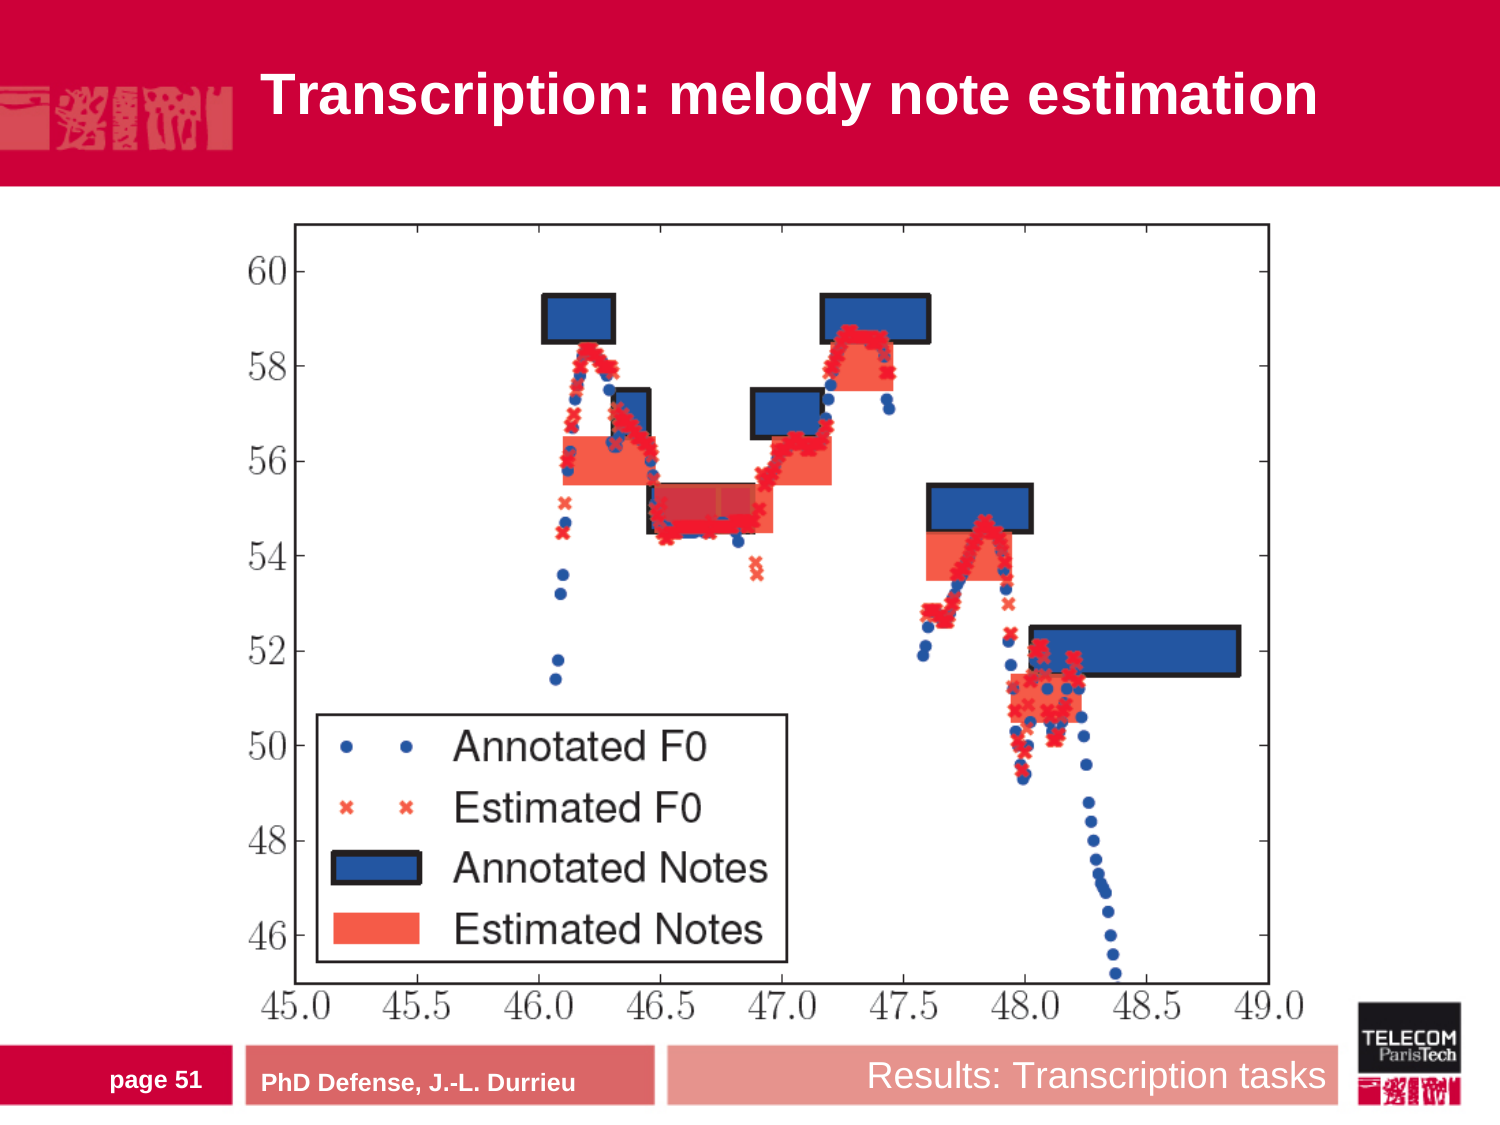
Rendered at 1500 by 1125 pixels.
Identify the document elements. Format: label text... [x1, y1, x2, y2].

picture [0, 0, 1500, 1125]
title Transcription: melody note estimation [245, 23, 1459, 166]
text_box Results: Transcription tasks [712, 1036, 1342, 1112]
